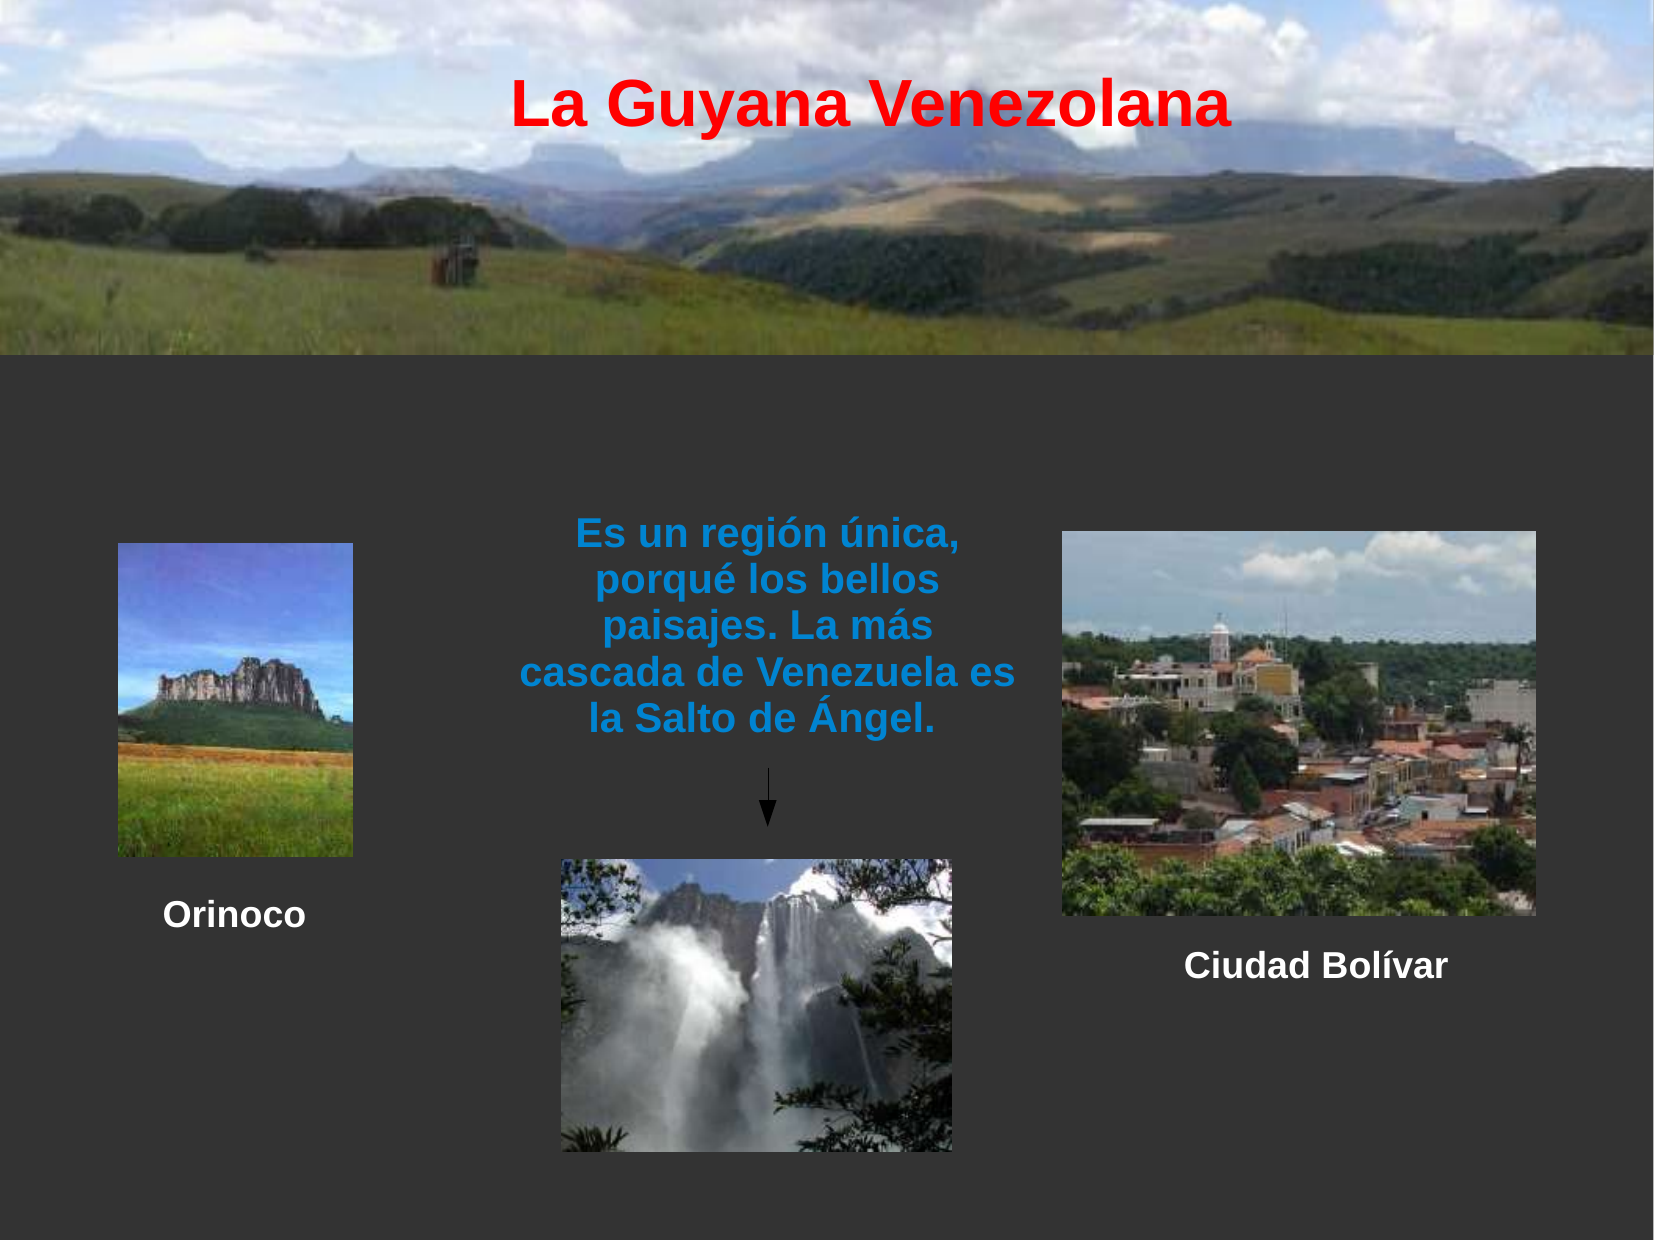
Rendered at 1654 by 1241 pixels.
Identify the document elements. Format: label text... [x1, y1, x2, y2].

picture [118, 543, 353, 857]
picture [0, 0, 1654, 355]
text_box Ciudad Bolívar [1145, 944, 1477, 989]
text_box Es un región única, porqué los bellos paisajes. La más cascada de Venezuela es la Salto de Ángel. [501, 501, 1034, 768]
picture [561, 859, 952, 1152]
picture [1062, 531, 1536, 916]
text_box La Guyana Venezolana [413, 59, 1329, 149]
text_box Orinoco [147, 885, 355, 944]
